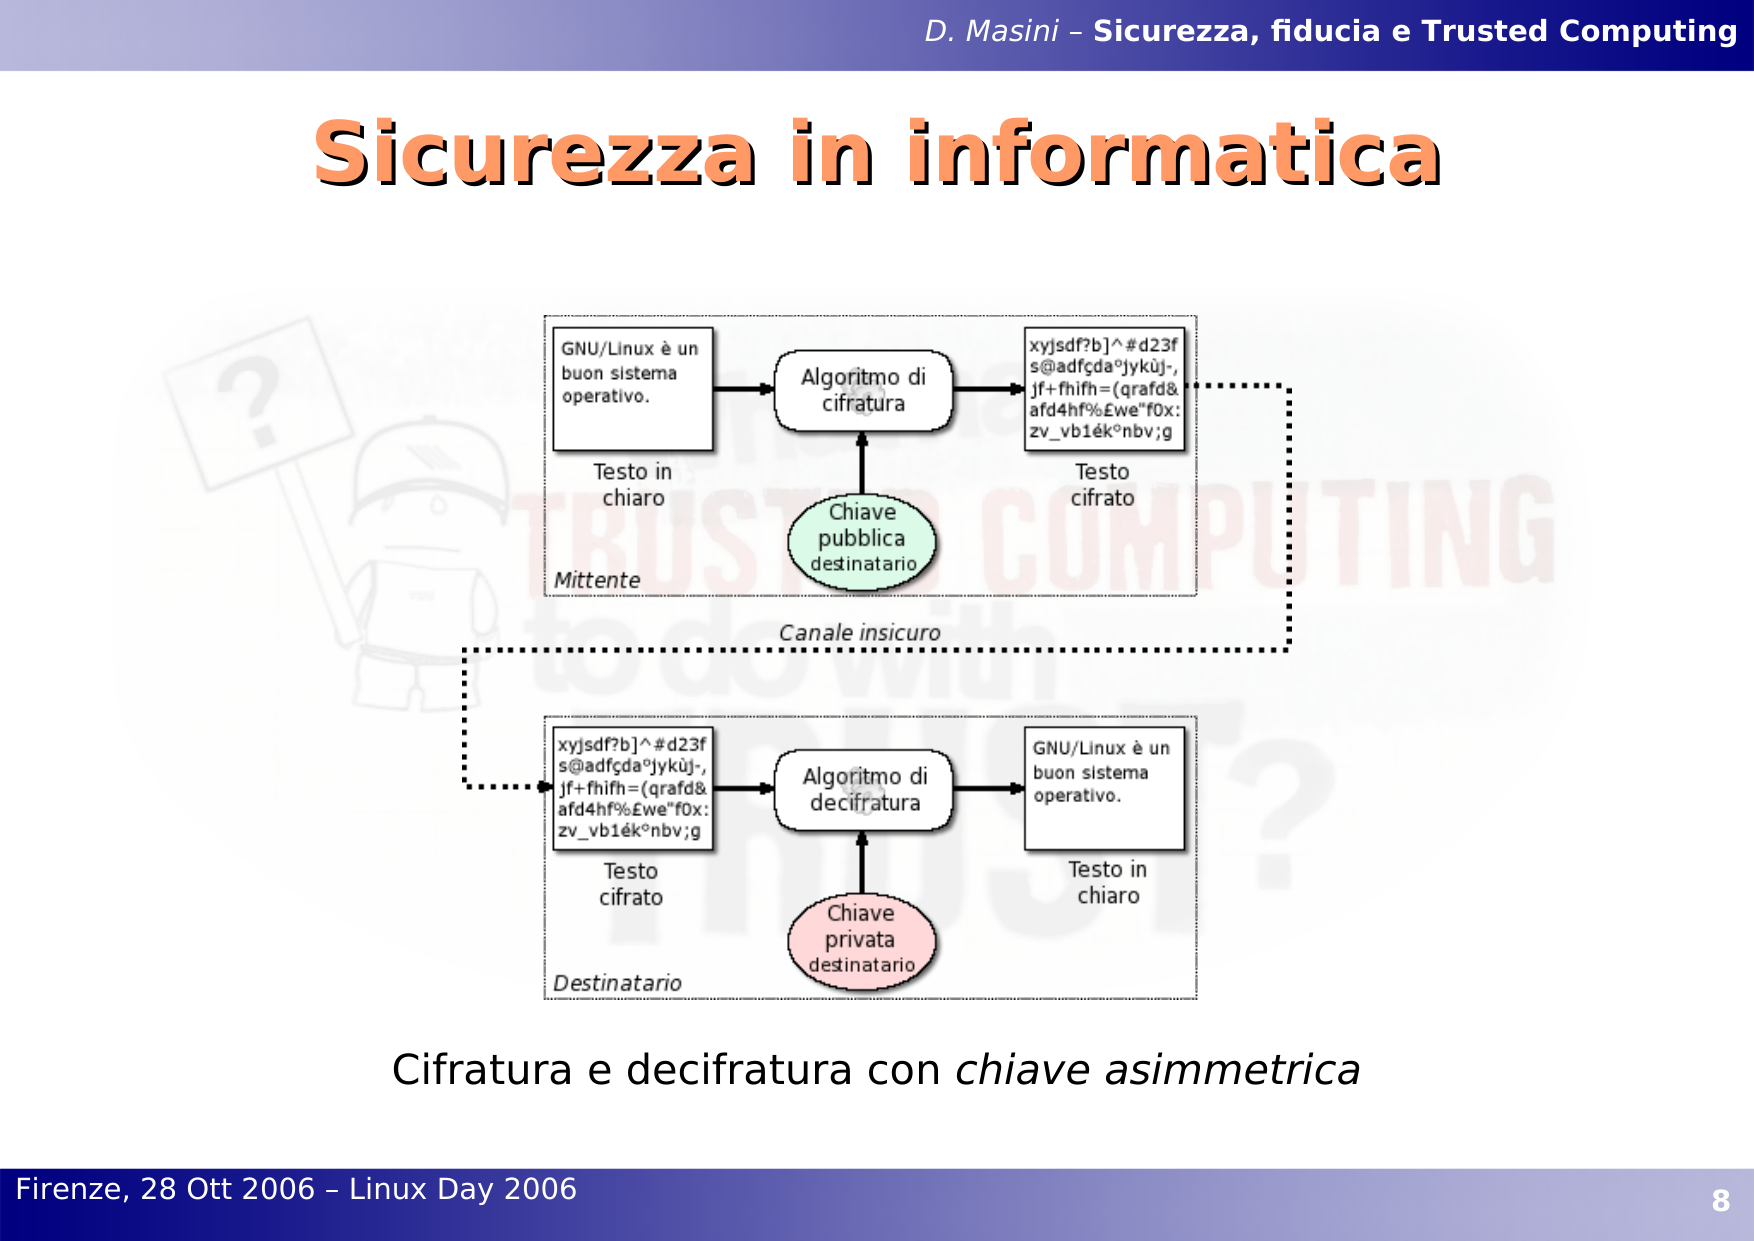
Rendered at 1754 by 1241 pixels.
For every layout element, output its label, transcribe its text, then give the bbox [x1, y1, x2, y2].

text_box Cifratura e decifratura con chiave asimmetrica [93, 1047, 1661, 1109]
picture [0, 0, 1754, 1241]
text_box <numero> [1641, 1185, 1732, 1223]
title Sicurezza in informatica [87, 49, 1667, 257]
text_box D. Masini – Sicurezza, fiducia e Trusted Computing [602, 7, 1754, 63]
text_box Firenze, 28 Ott 2006 – Linux Day 2006 [0, 1175, 1314, 1234]
